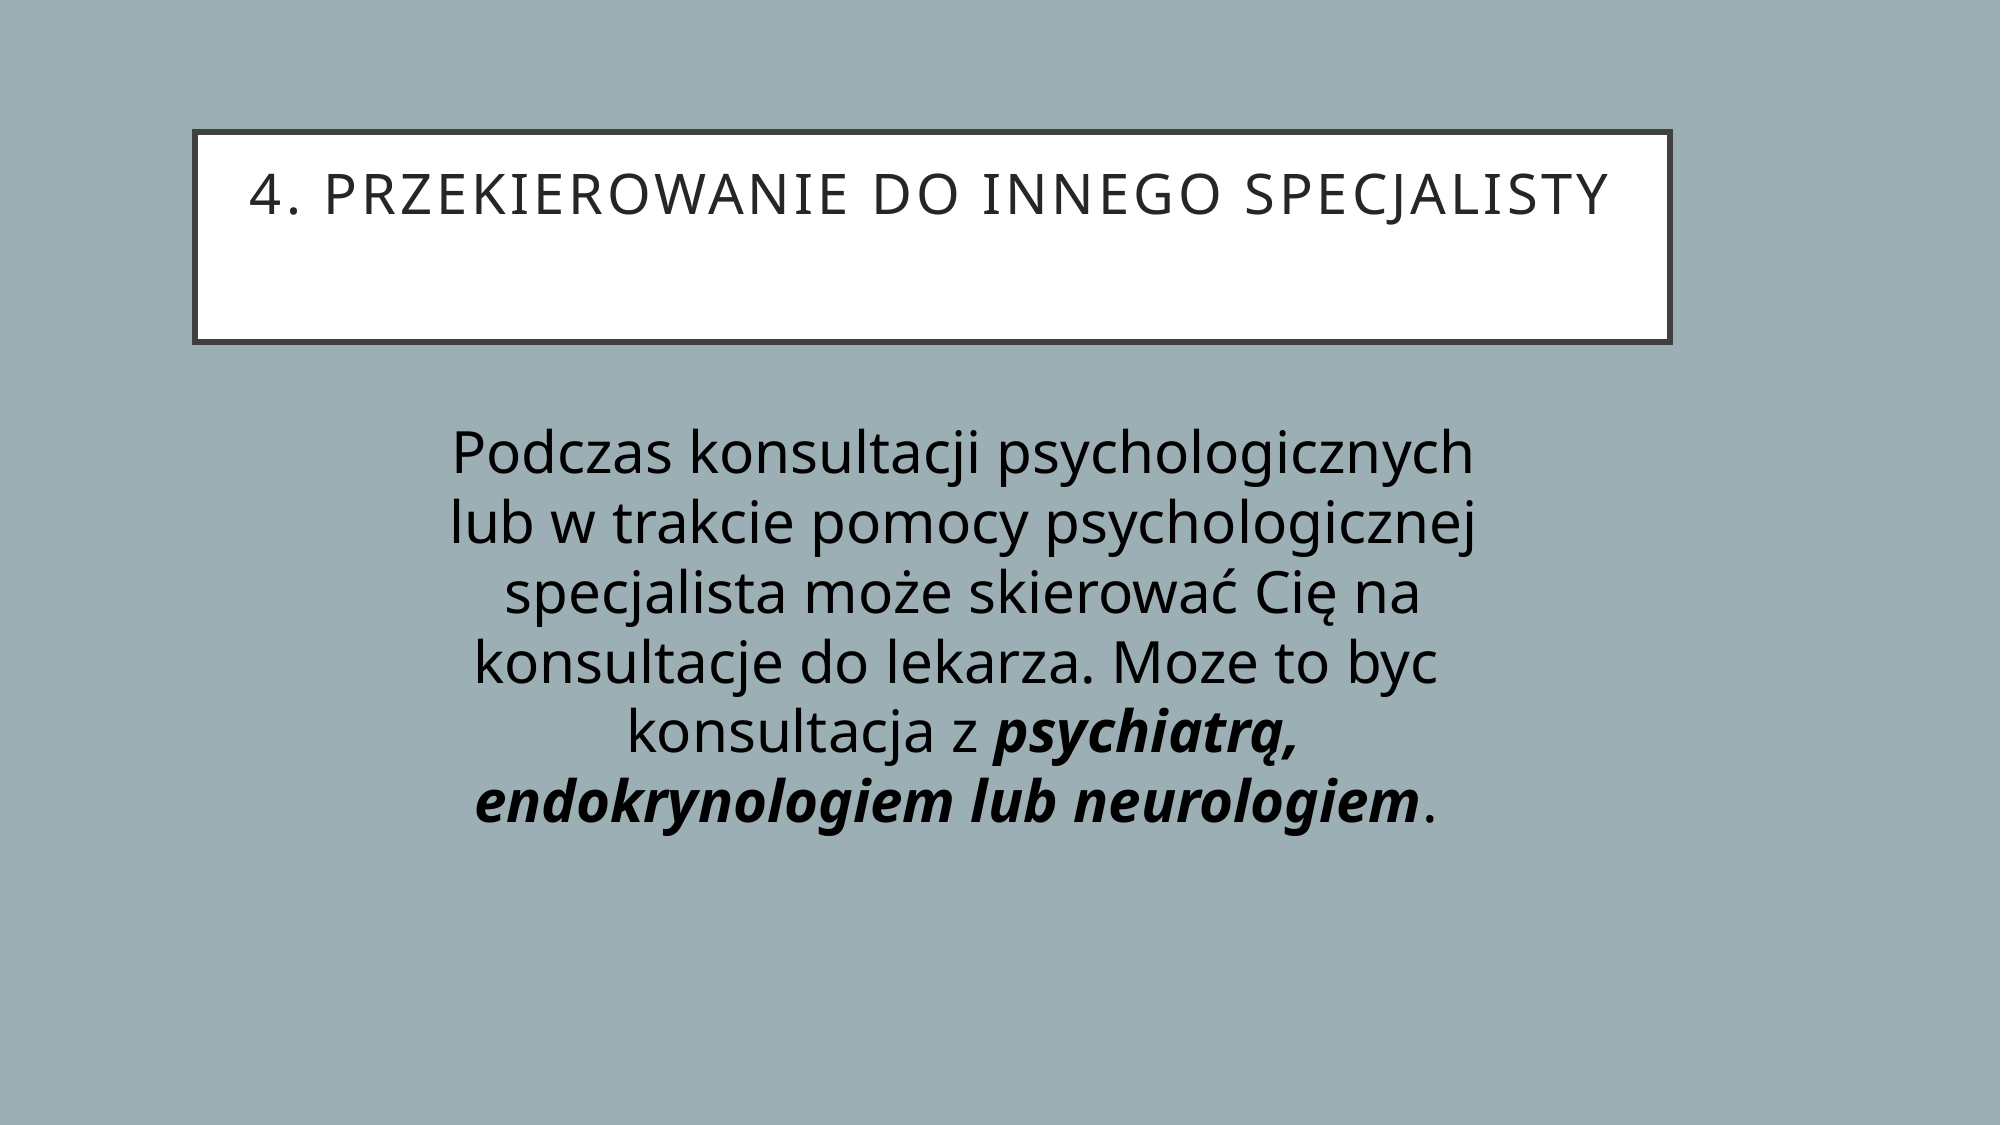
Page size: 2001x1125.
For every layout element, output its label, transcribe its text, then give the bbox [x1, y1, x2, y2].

subtitle Podczas konsultacji psychologicznych lub w trakcie pomocy psychologicznej specjalista może skierować Cię na konsultacje do lekarza. Moze to byc konsultacja z psychiatrą, endokrynologiem lub neurologiem. [405, 407, 1522, 1033]
title 4. Przekierowanie do innego specjalisty [194, 131, 1670, 343]
